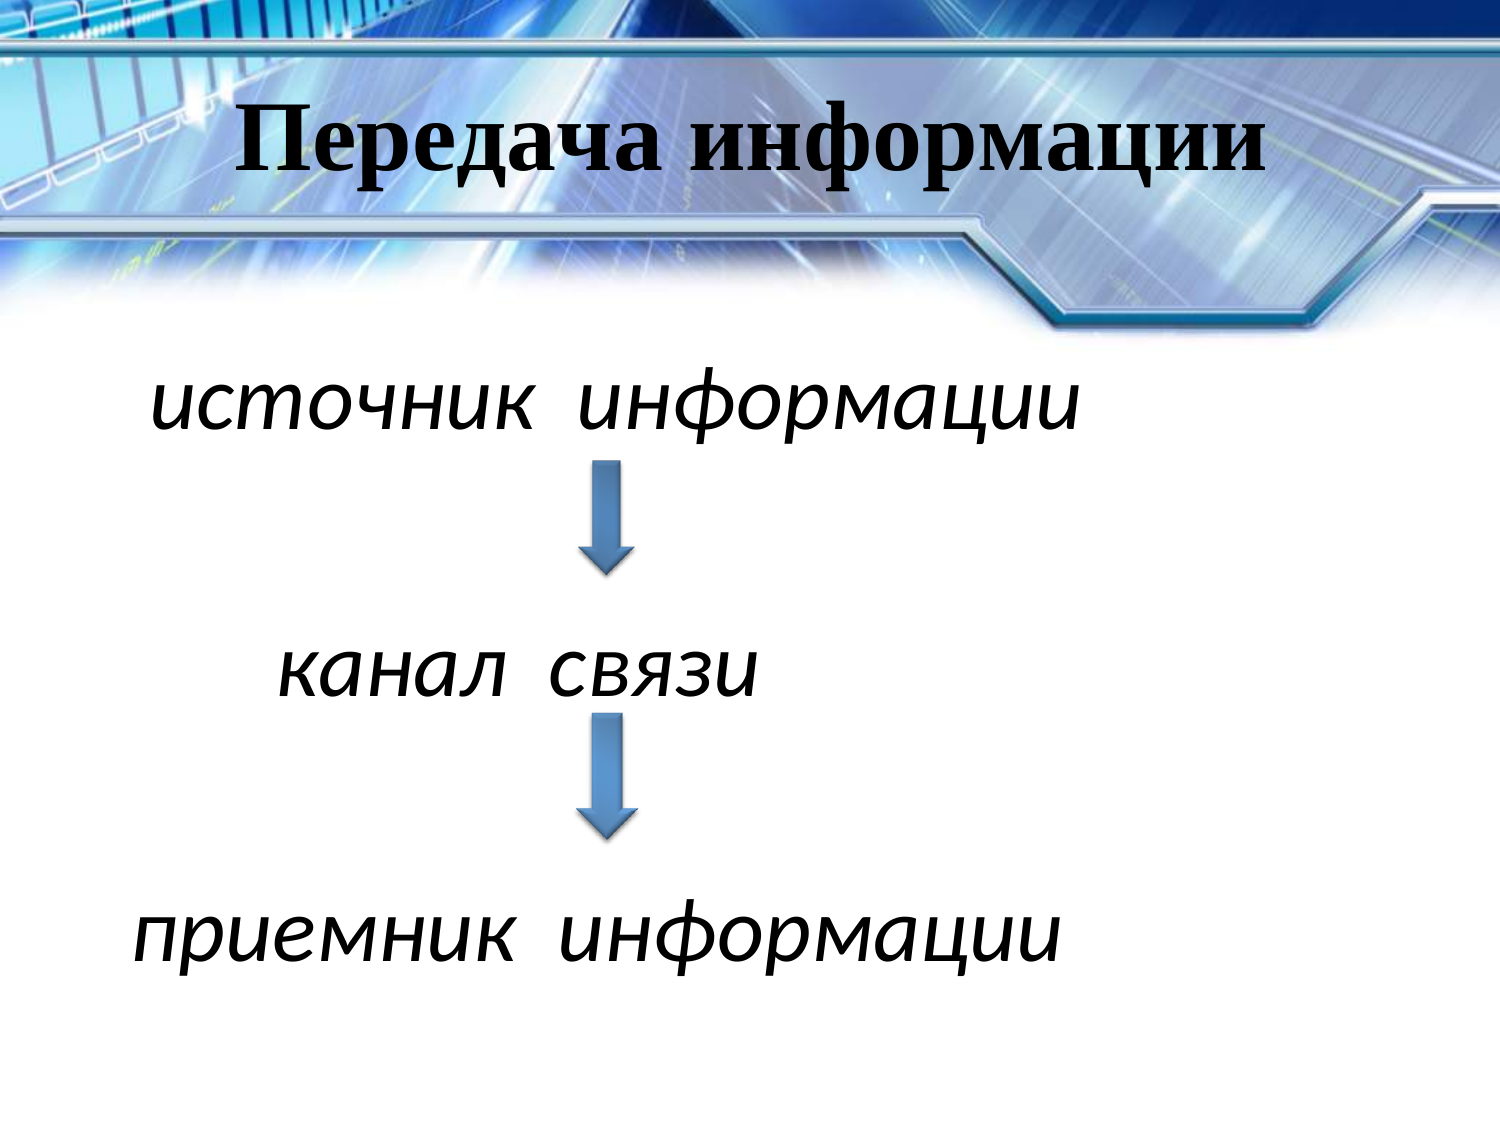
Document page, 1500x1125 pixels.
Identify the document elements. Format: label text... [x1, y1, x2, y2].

picture [0, 0, 1500, 1125]
list источник информации канал связи приемник информации [11, 330, 1500, 1074]
picture [570, 456, 642, 585]
title Передача информации [76, 37, 1427, 225]
picture [567, 708, 646, 851]
